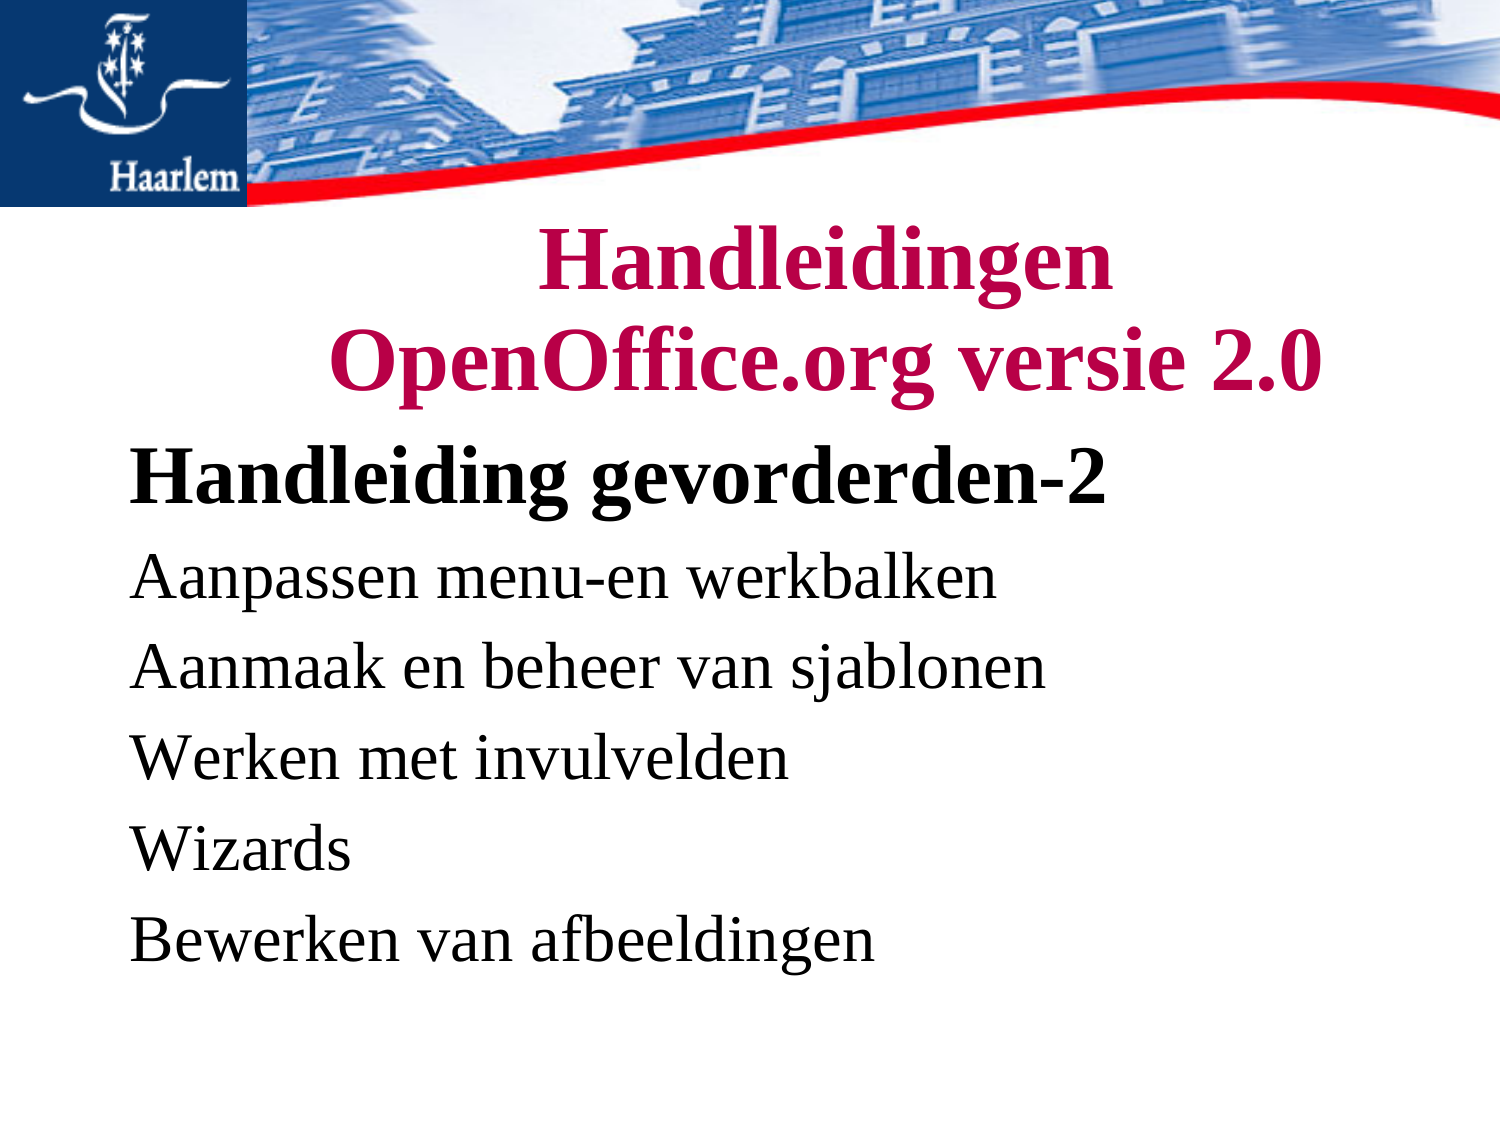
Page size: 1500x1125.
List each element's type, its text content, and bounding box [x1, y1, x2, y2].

title Handleidingen OpenOffice.org versie 2.0 [124, 195, 1500, 423]
list Handleiding gevorderden-2 Aanpassen menu-en werkbalken Aanmaak en beheer van sjablonen Werken met invulvelden Wizards Bewerken van afbeeldingen [130, 429, 1500, 1125]
picture [0, 0, 1500, 207]
